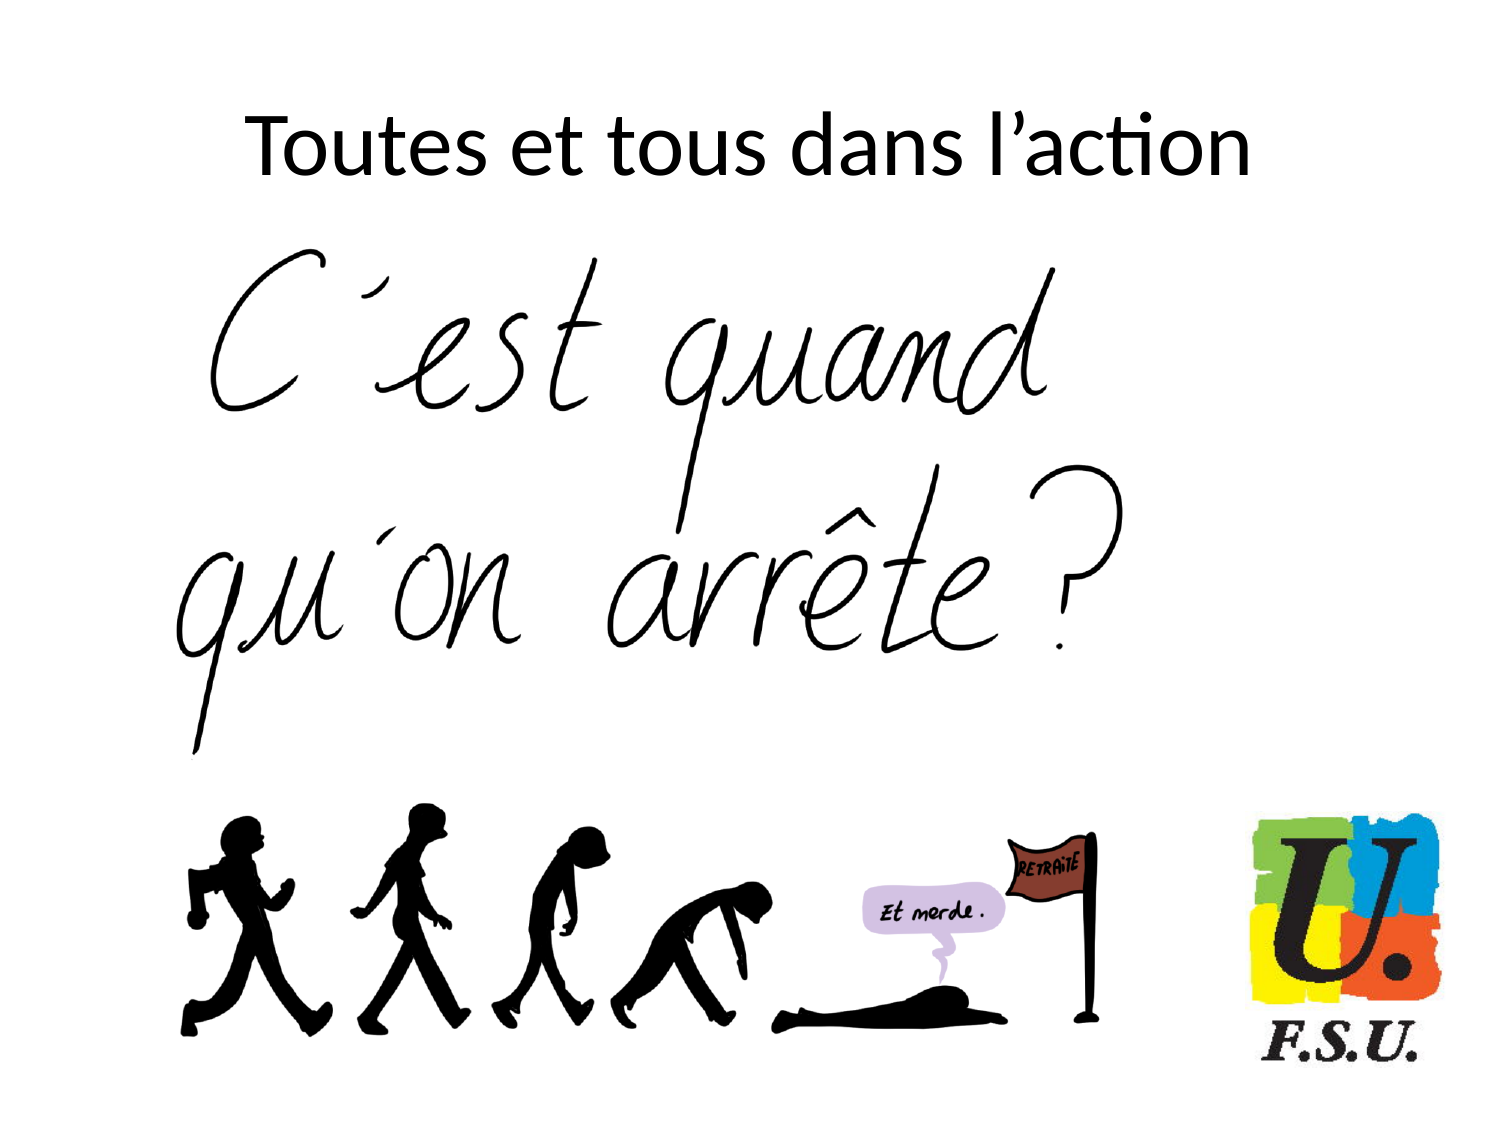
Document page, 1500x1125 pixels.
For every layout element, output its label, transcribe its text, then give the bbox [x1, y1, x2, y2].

picture [1245, 811, 1448, 1068]
text_box Toutes et tous dans l’action [74, 45, 1425, 233]
picture [99, 214, 1136, 1061]
